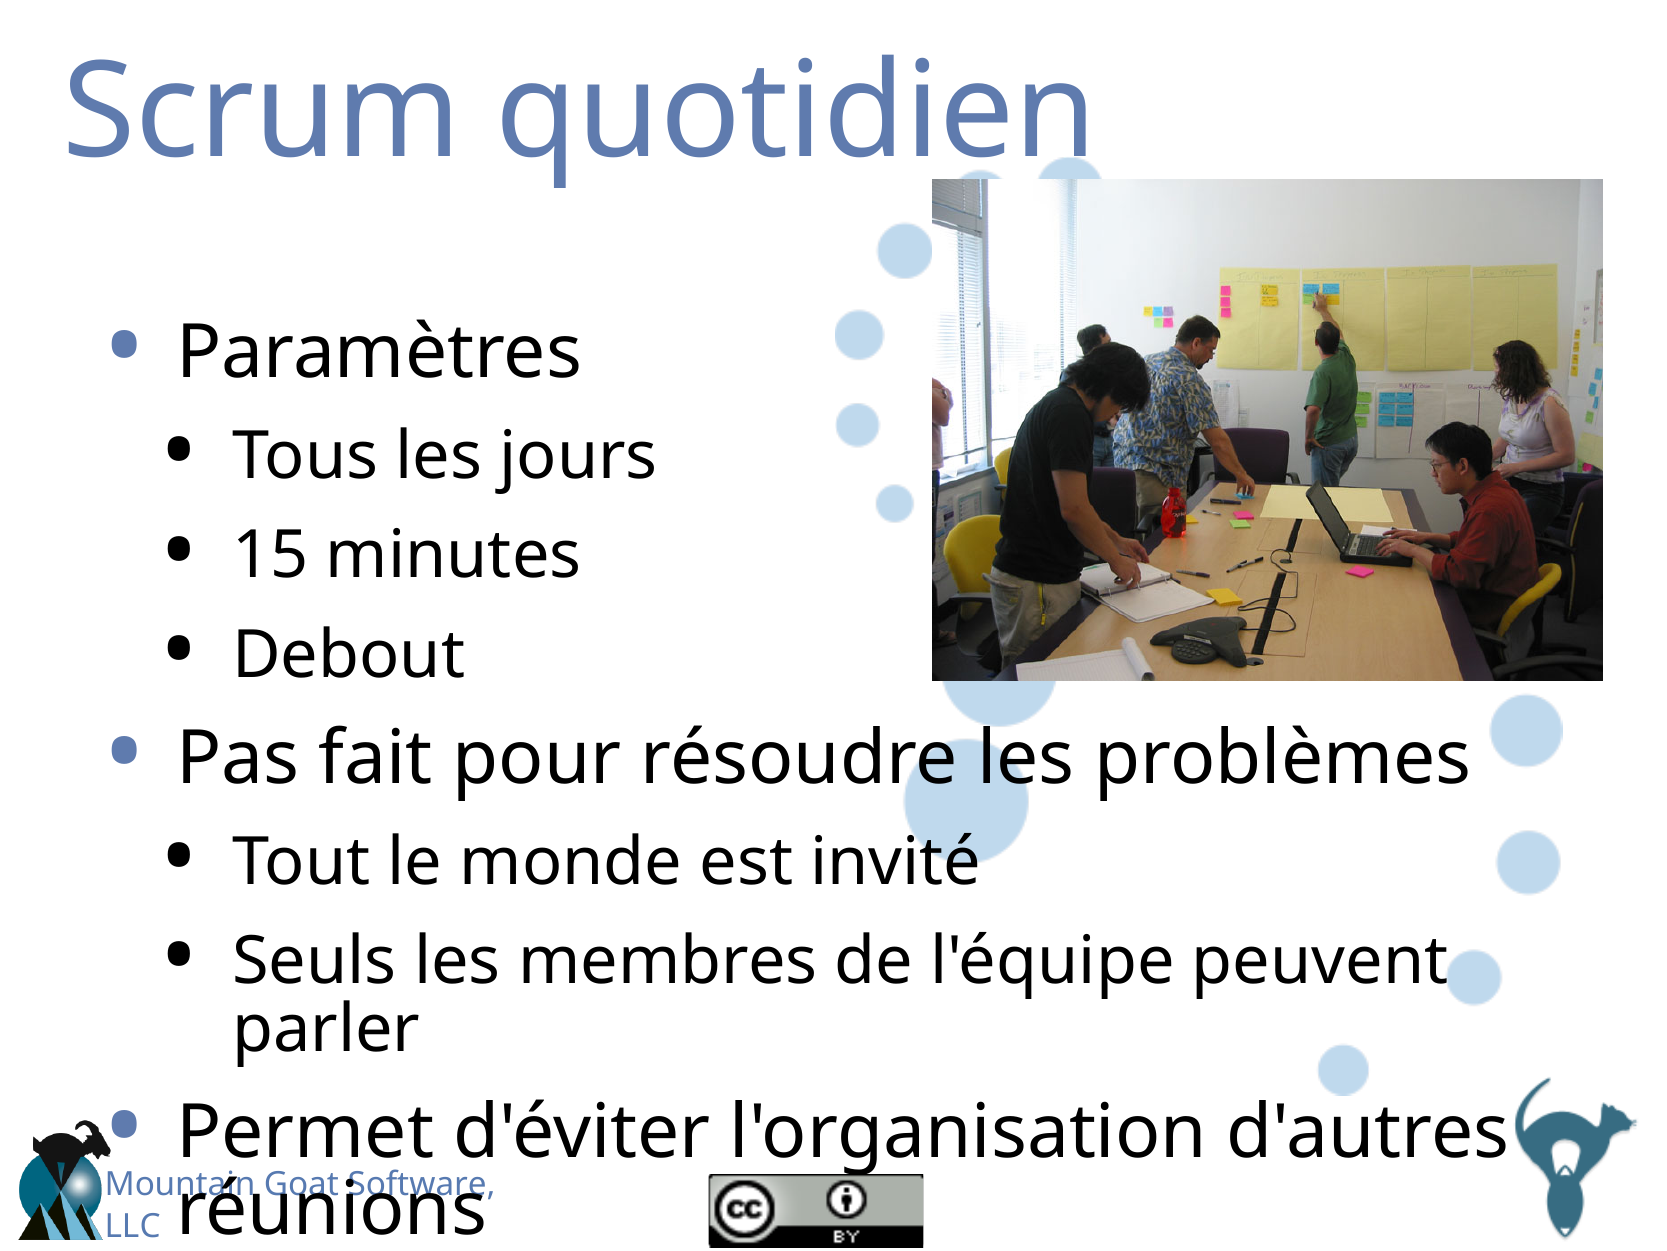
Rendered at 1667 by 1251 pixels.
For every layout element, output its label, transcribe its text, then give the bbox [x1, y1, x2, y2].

title Scrum quotidien [56, 18, 1609, 194]
list Paramètres Tous les jours 15 minutes Debout Pas fait pour résoudre les problèmes Tout le monde est invité Seuls les membres de l'équipe peuvent parler Permet d'éviter l'organisation d'autres réunions [56, 310, 1609, 1161]
picture [835, 179, 1610, 687]
picture [18, 1120, 111, 1240]
picture [1472, 1068, 1667, 1251]
